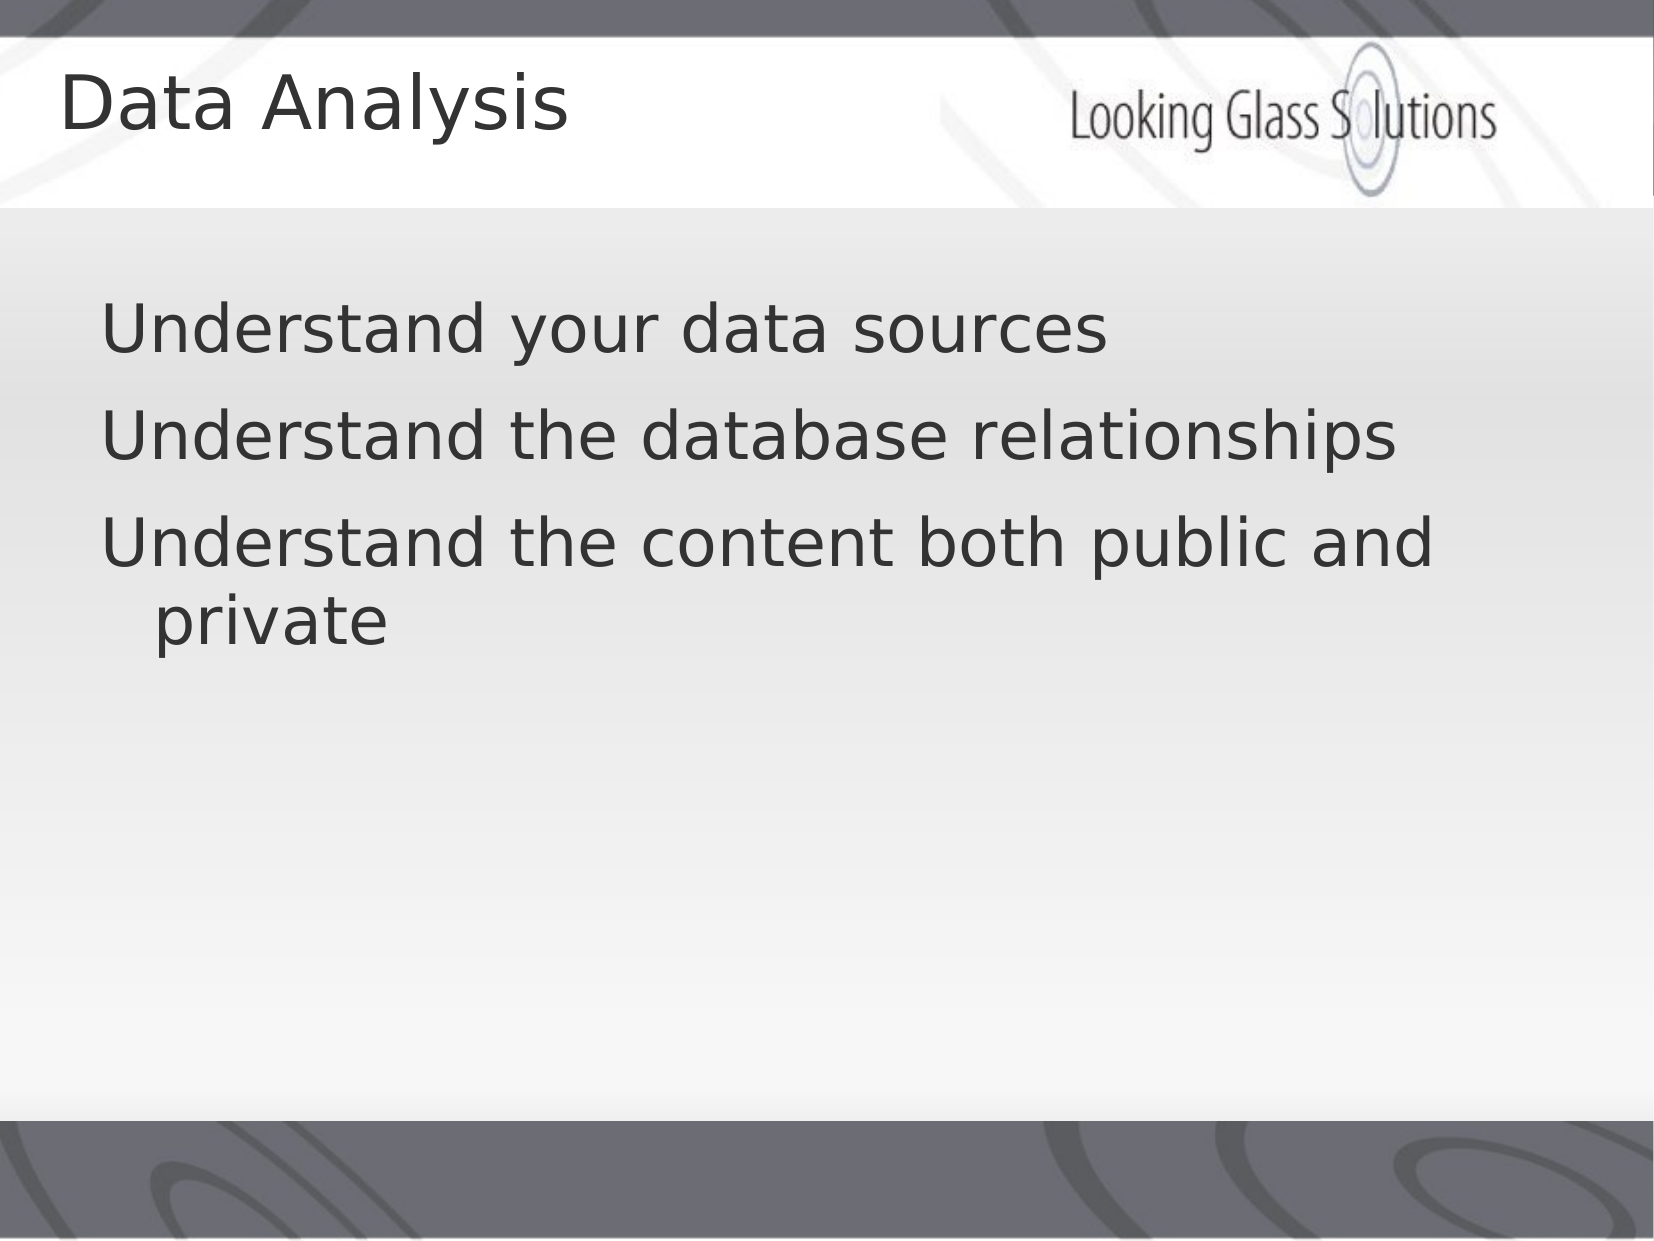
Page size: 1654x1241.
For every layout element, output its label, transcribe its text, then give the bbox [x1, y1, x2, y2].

title Data Analysis [59, 29, 1270, 178]
picture [0, 0, 1654, 1241]
list Understand your data sources Understand the database relationships Understand the content both public and private [82, 290, 1571, 1109]
